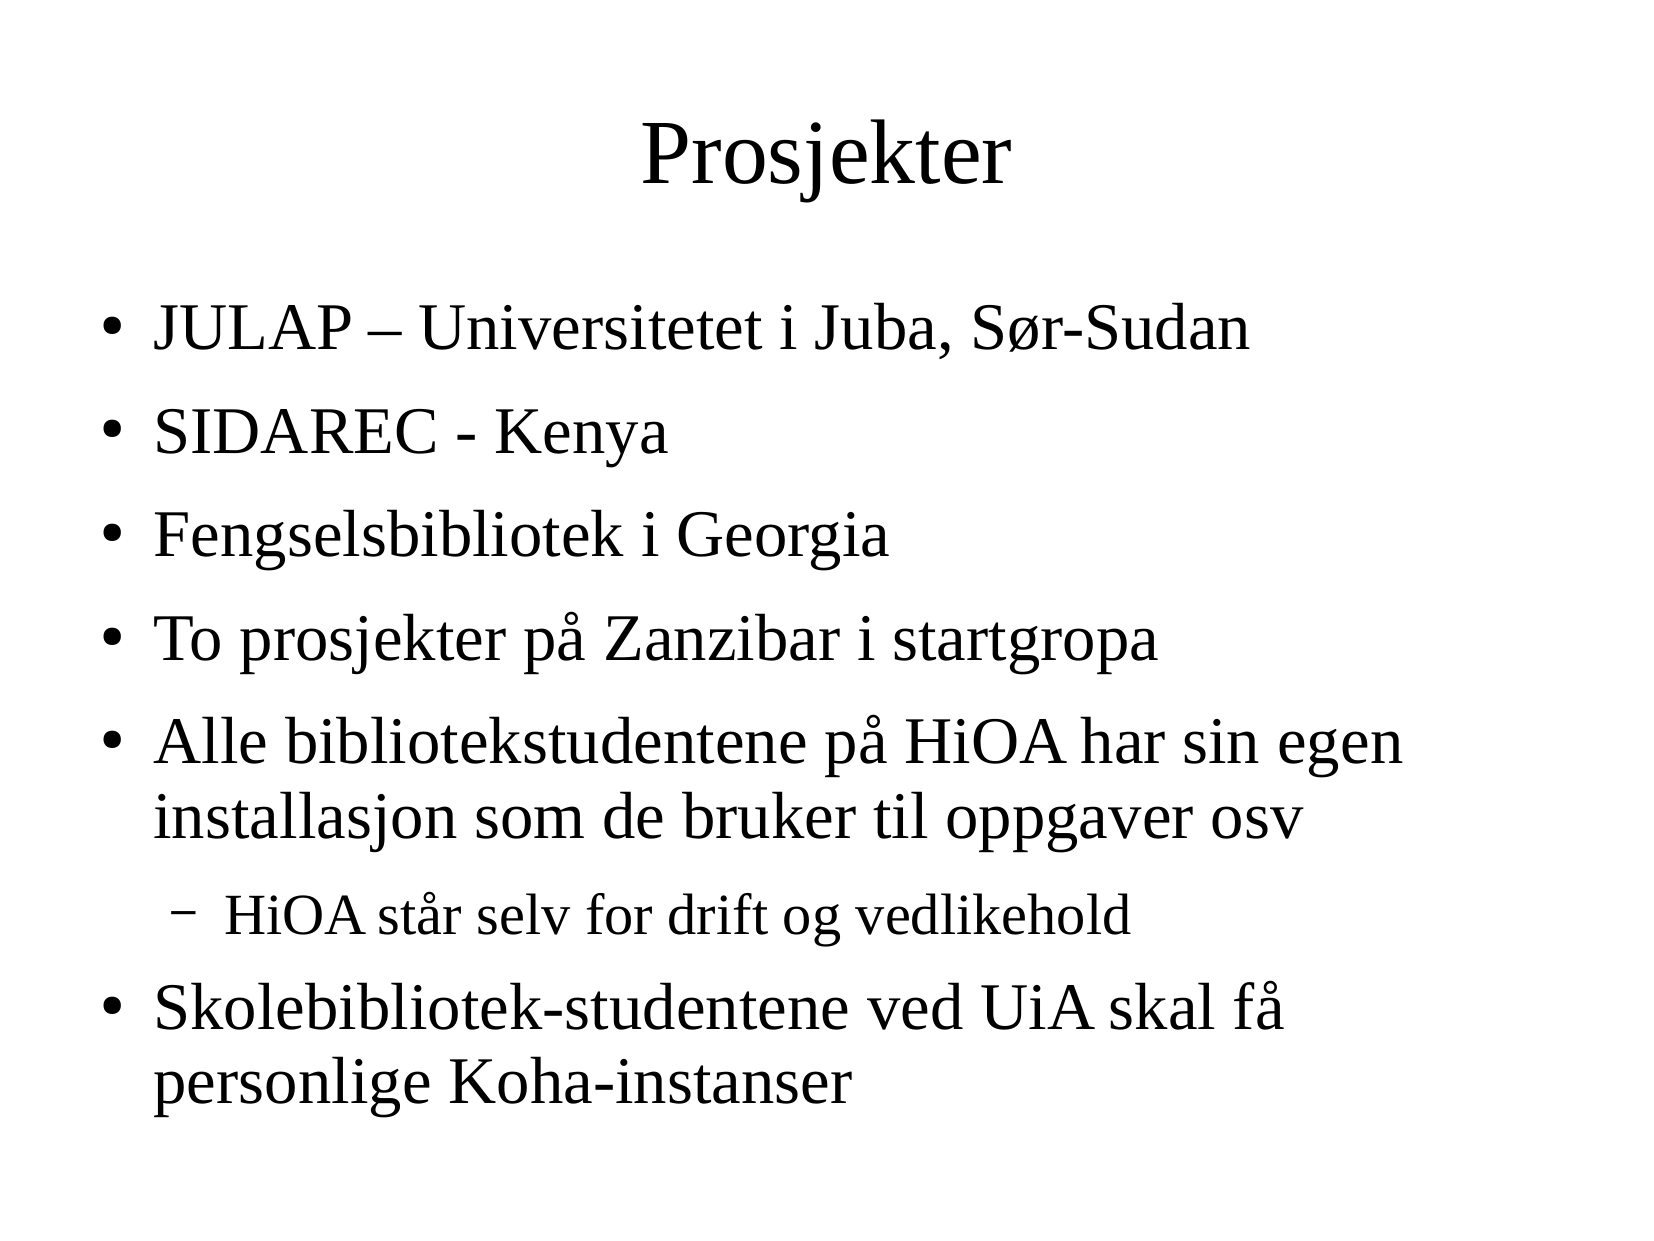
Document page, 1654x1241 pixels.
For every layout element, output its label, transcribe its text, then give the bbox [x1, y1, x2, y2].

list JULAP – Universitetet i Juba, Sør-Sudan SIDAREC - Kenya Fengselsbibliotek i Georgia To prosjekter på Zanzibar i startgropa Alle bibliotekstudentene på HiOA har sin egen installasjon som de bruker til oppgaver osv HiOA står selv for drift og vedlikehold Skolebibliotek-studentene ved UiA skal få personlige Koha-instanser [82, 290, 1538, 1146]
title Prosjekter [82, 49, 1571, 257]
